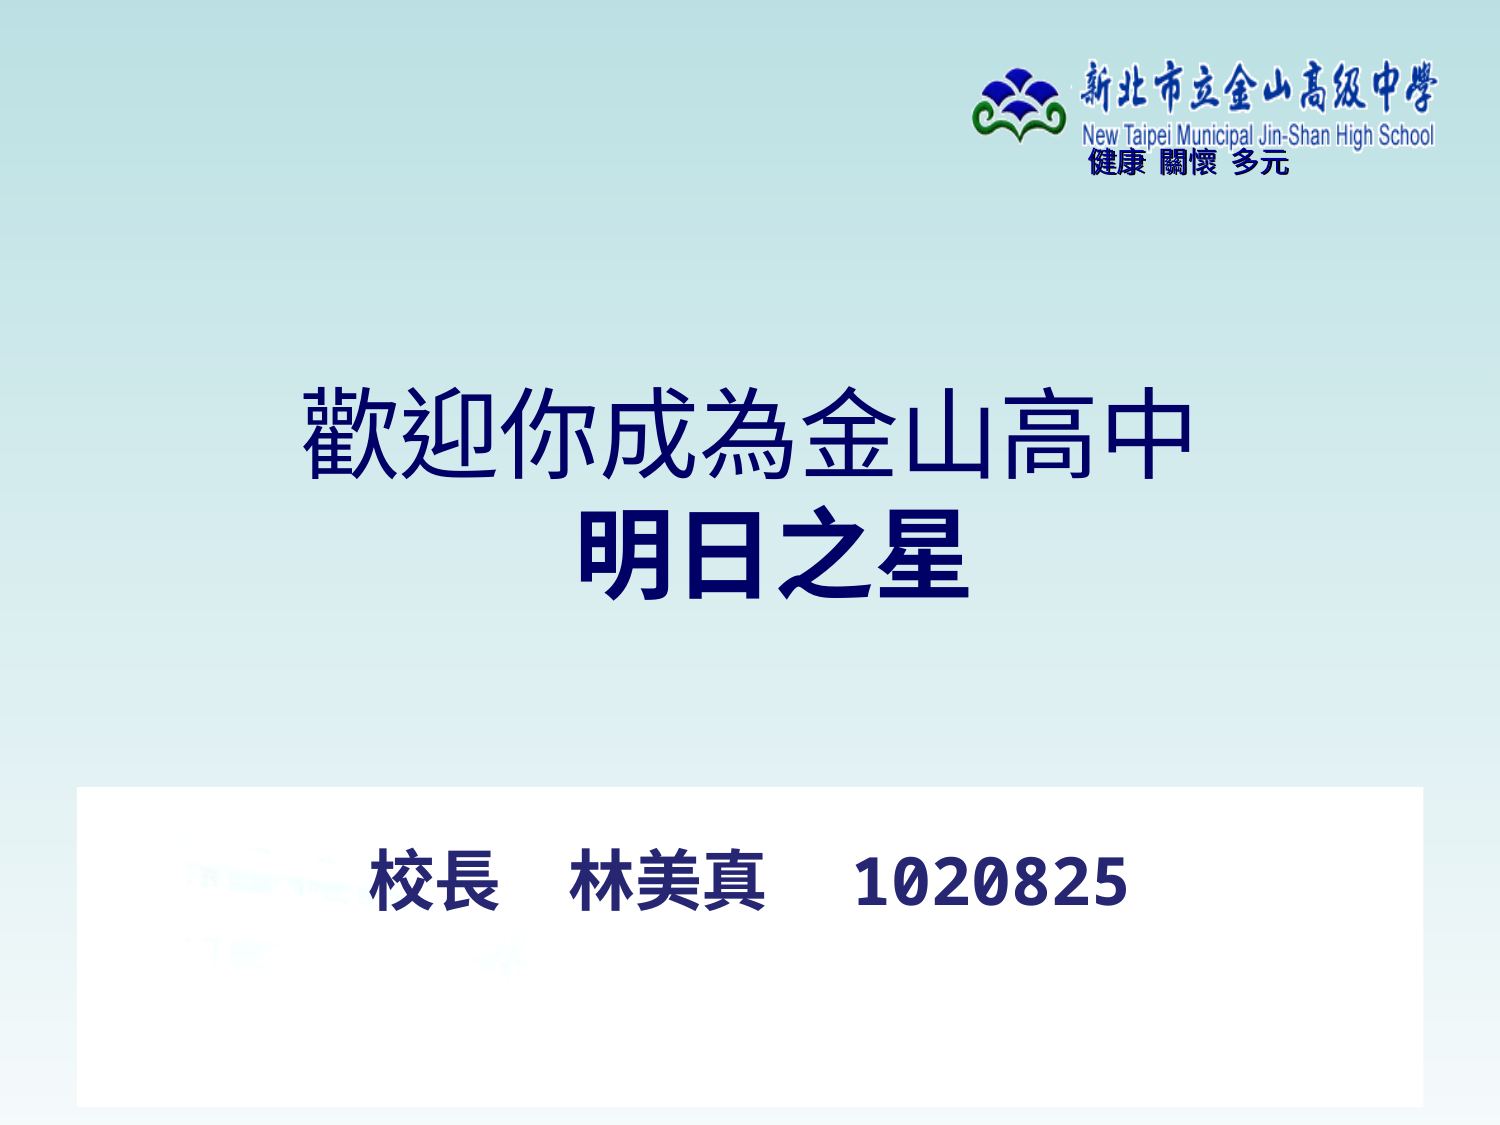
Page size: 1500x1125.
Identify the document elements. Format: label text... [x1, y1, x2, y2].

title 歡迎你成為金山高中 明日之星 [112, 349, 1388, 634]
subtitle 校長 林美真 1020825 [225, 637, 1276, 925]
